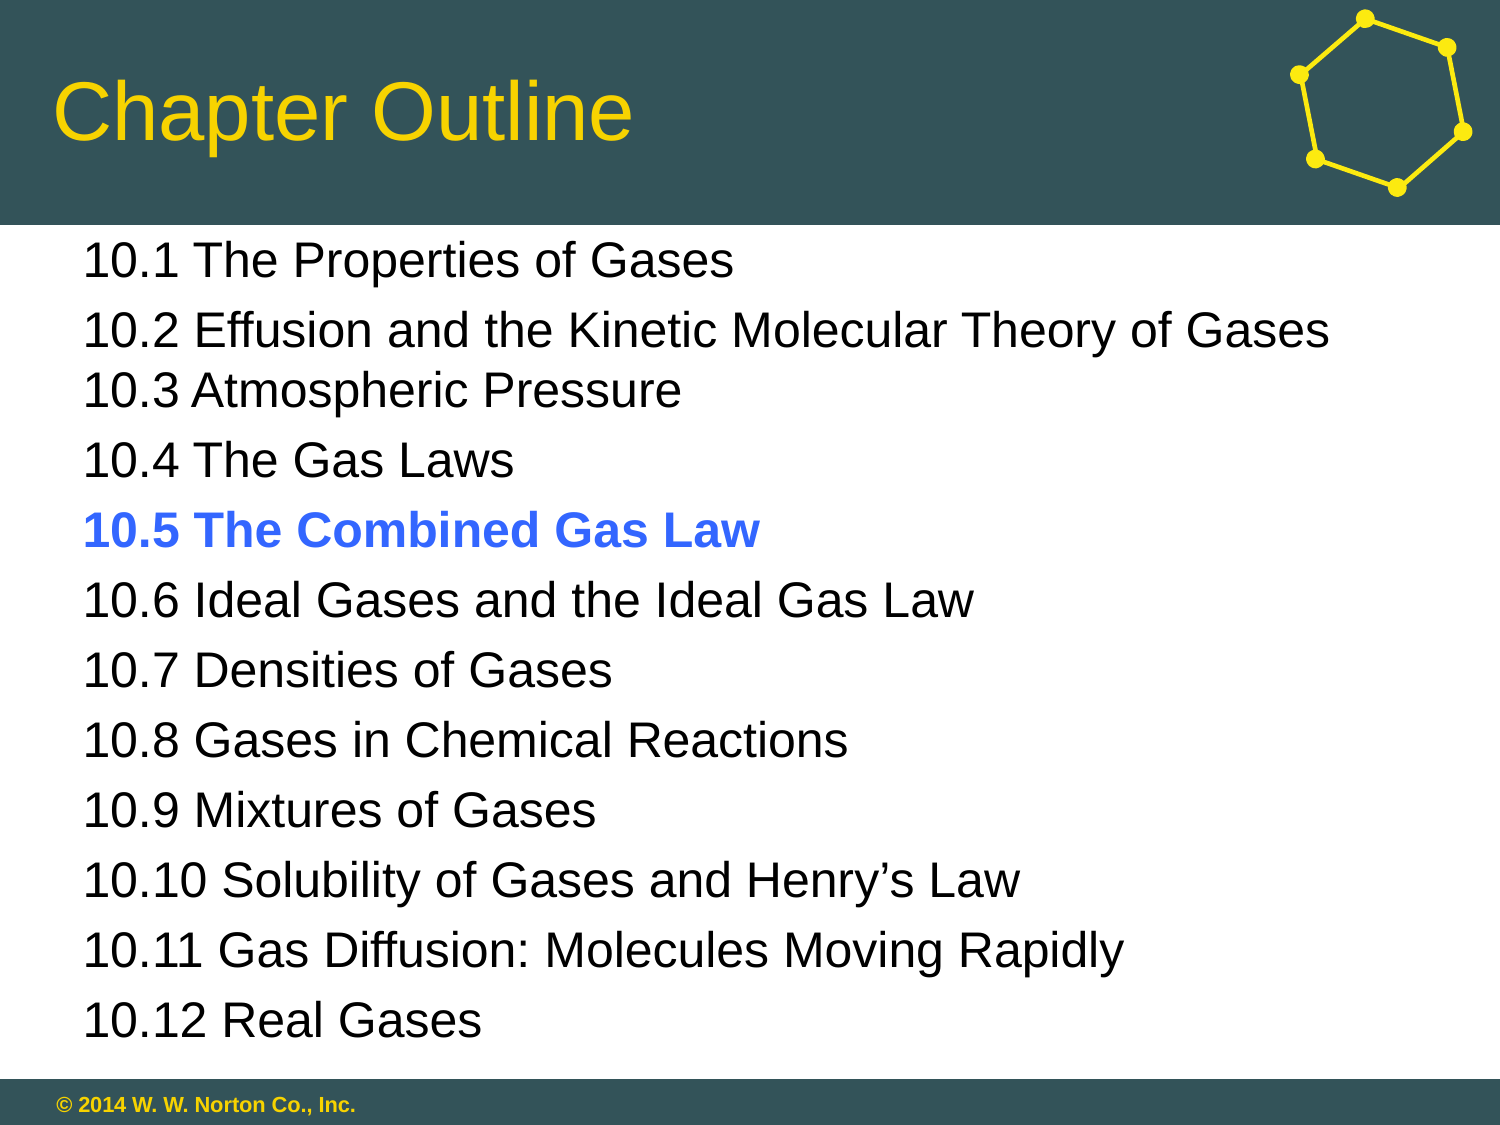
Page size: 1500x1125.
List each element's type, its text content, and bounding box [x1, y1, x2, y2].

list 10.1 The Properties of Gases 10.2 Effusion and the Kinetic Molecular Theory of Gases 10.3 Atmospheric Pressure 10.4 The Gas Laws 10.5 The Combined Gas Law 10.6 Ideal Gases and the Ideal Gas Law 10.7 Densities of Gases 10.8 Gases in Chemical Reactions 10.9 Mixtures of Gases 10.10 Solubility of Gases and Henry’s Law 10.11 Gas Diffusion: Molecules Moving Rapidly 10.12 Real Gases [67, 219, 1468, 1020]
title Chapter Outline [37, 19, 1118, 195]
